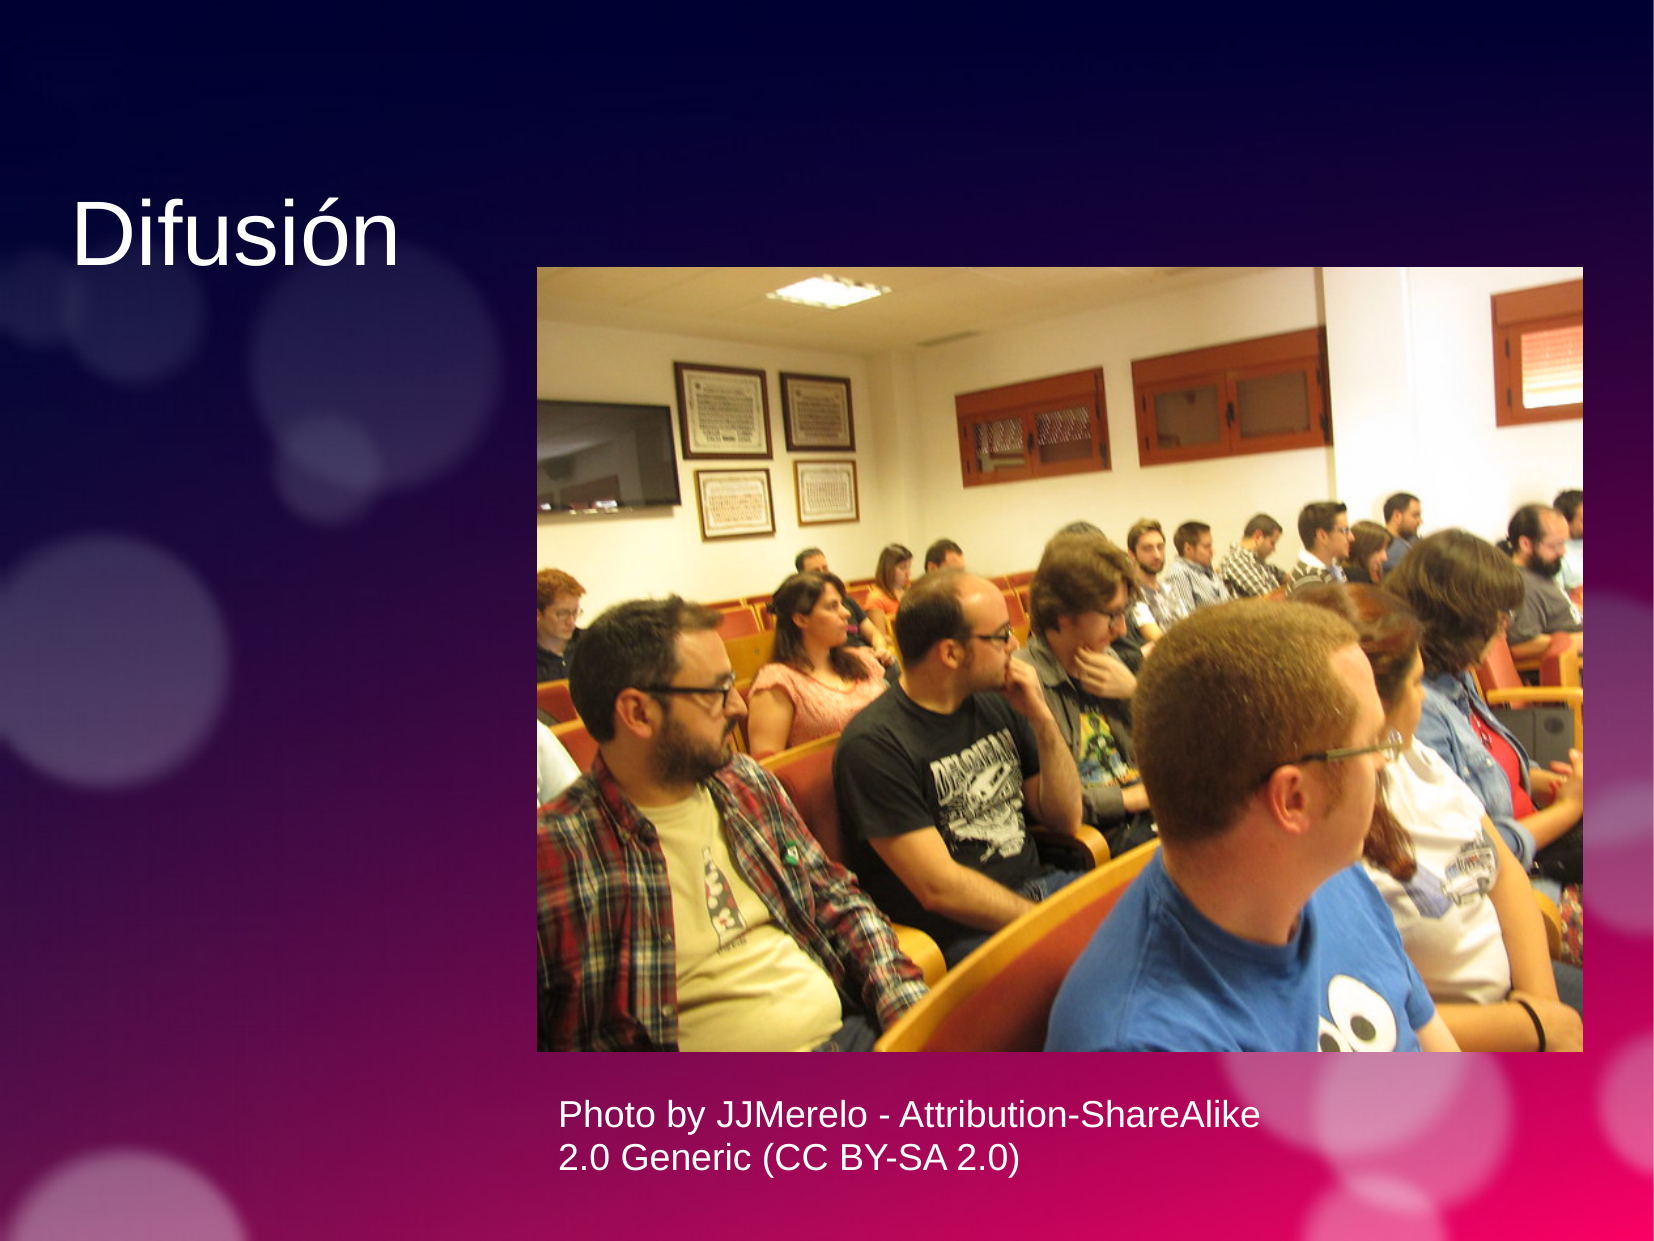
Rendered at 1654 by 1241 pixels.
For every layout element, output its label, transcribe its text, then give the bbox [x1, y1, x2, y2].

title Difusión [70, 129, 1560, 338]
text_box Photo by JJMerelo - Attribution-ShareAlike 2.0 Generic (CC BY-SA 2.0) [543, 1086, 1335, 1186]
picture [0, 0, 1654, 1241]
